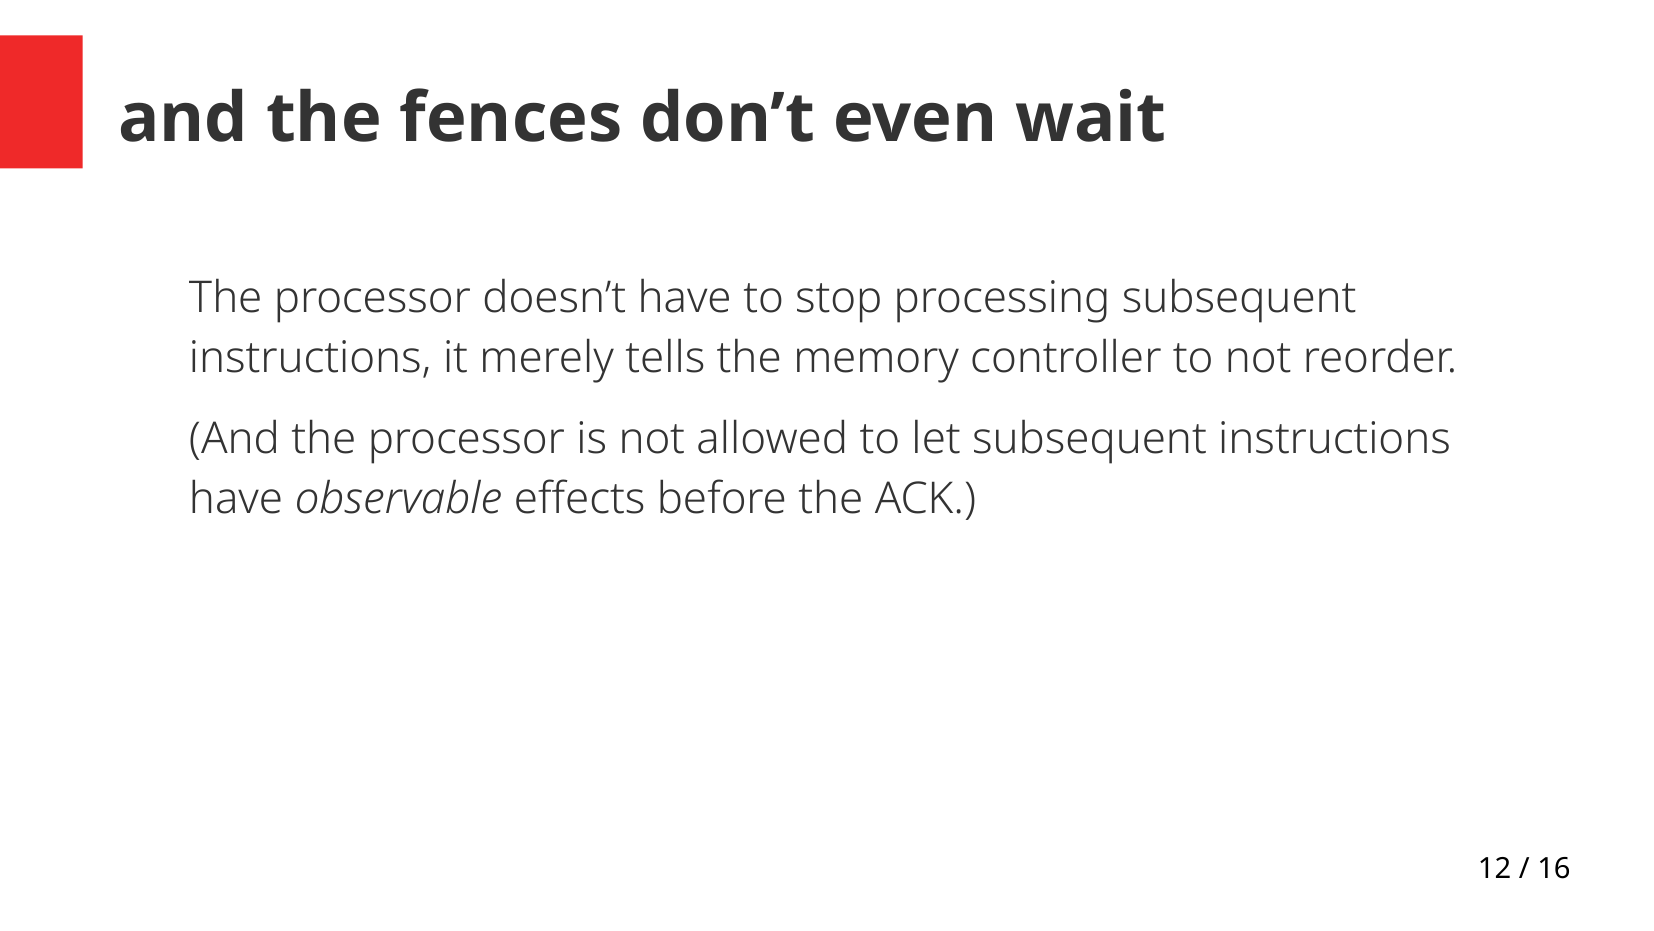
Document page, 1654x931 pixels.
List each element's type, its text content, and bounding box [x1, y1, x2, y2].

list The processor doesn’t have to stop processing subsequent instructions, it merely tells the memory controller to not reorder. (And the processor is not allowed to let subsequent instructions have observable effects before the ACK.) [118, 265, 1536, 806]
title and the fences don’t even wait [118, 37, 1571, 193]
